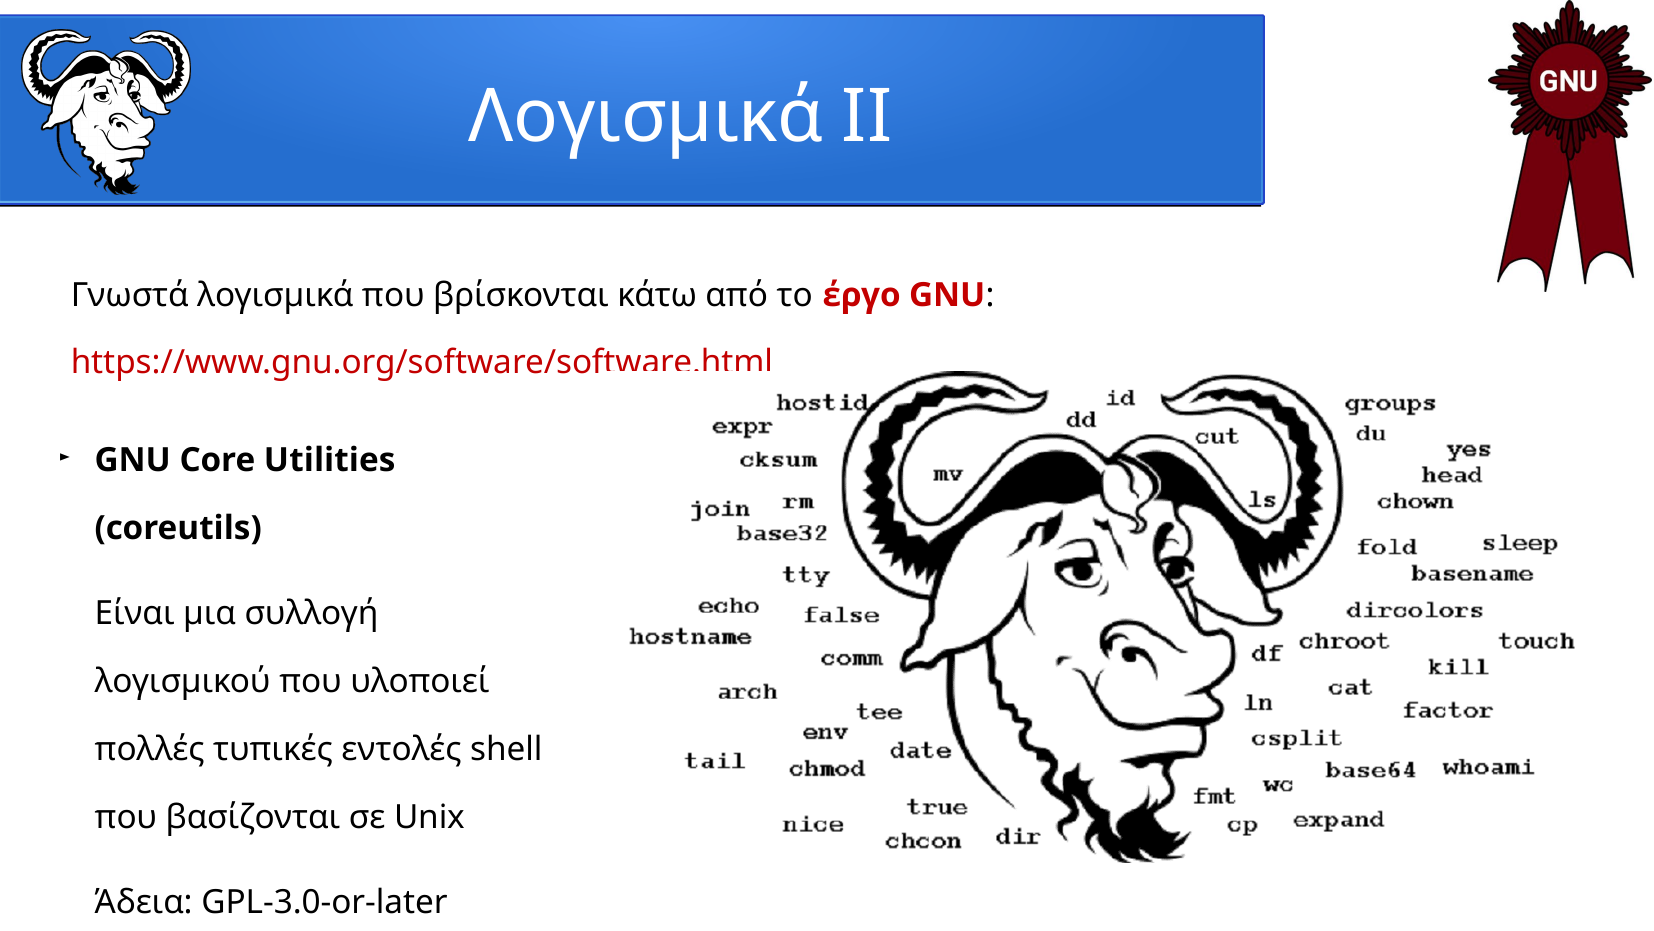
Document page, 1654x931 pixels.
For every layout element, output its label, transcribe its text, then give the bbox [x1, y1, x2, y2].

title Λογισμικά II [146, 28, 1235, 196]
picture [1488, 0, 1652, 292]
picture [21, 29, 191, 195]
text_box GNU Core Utilities (coreutils) Είναι μια συλλογή λογισμικού που υλοποιεί πολλές τυπικές εντολές shell που βασίζονται σε Unix Άδεια: GPL-3.0-or-later [59, 413, 556, 860]
text_box Γνωστά λογισμικά που βρίσκονται κάτω από το έργο GNU: https://www.gnu.org/software/software.html [35, 248, 1648, 365]
picture [602, 371, 1583, 863]
